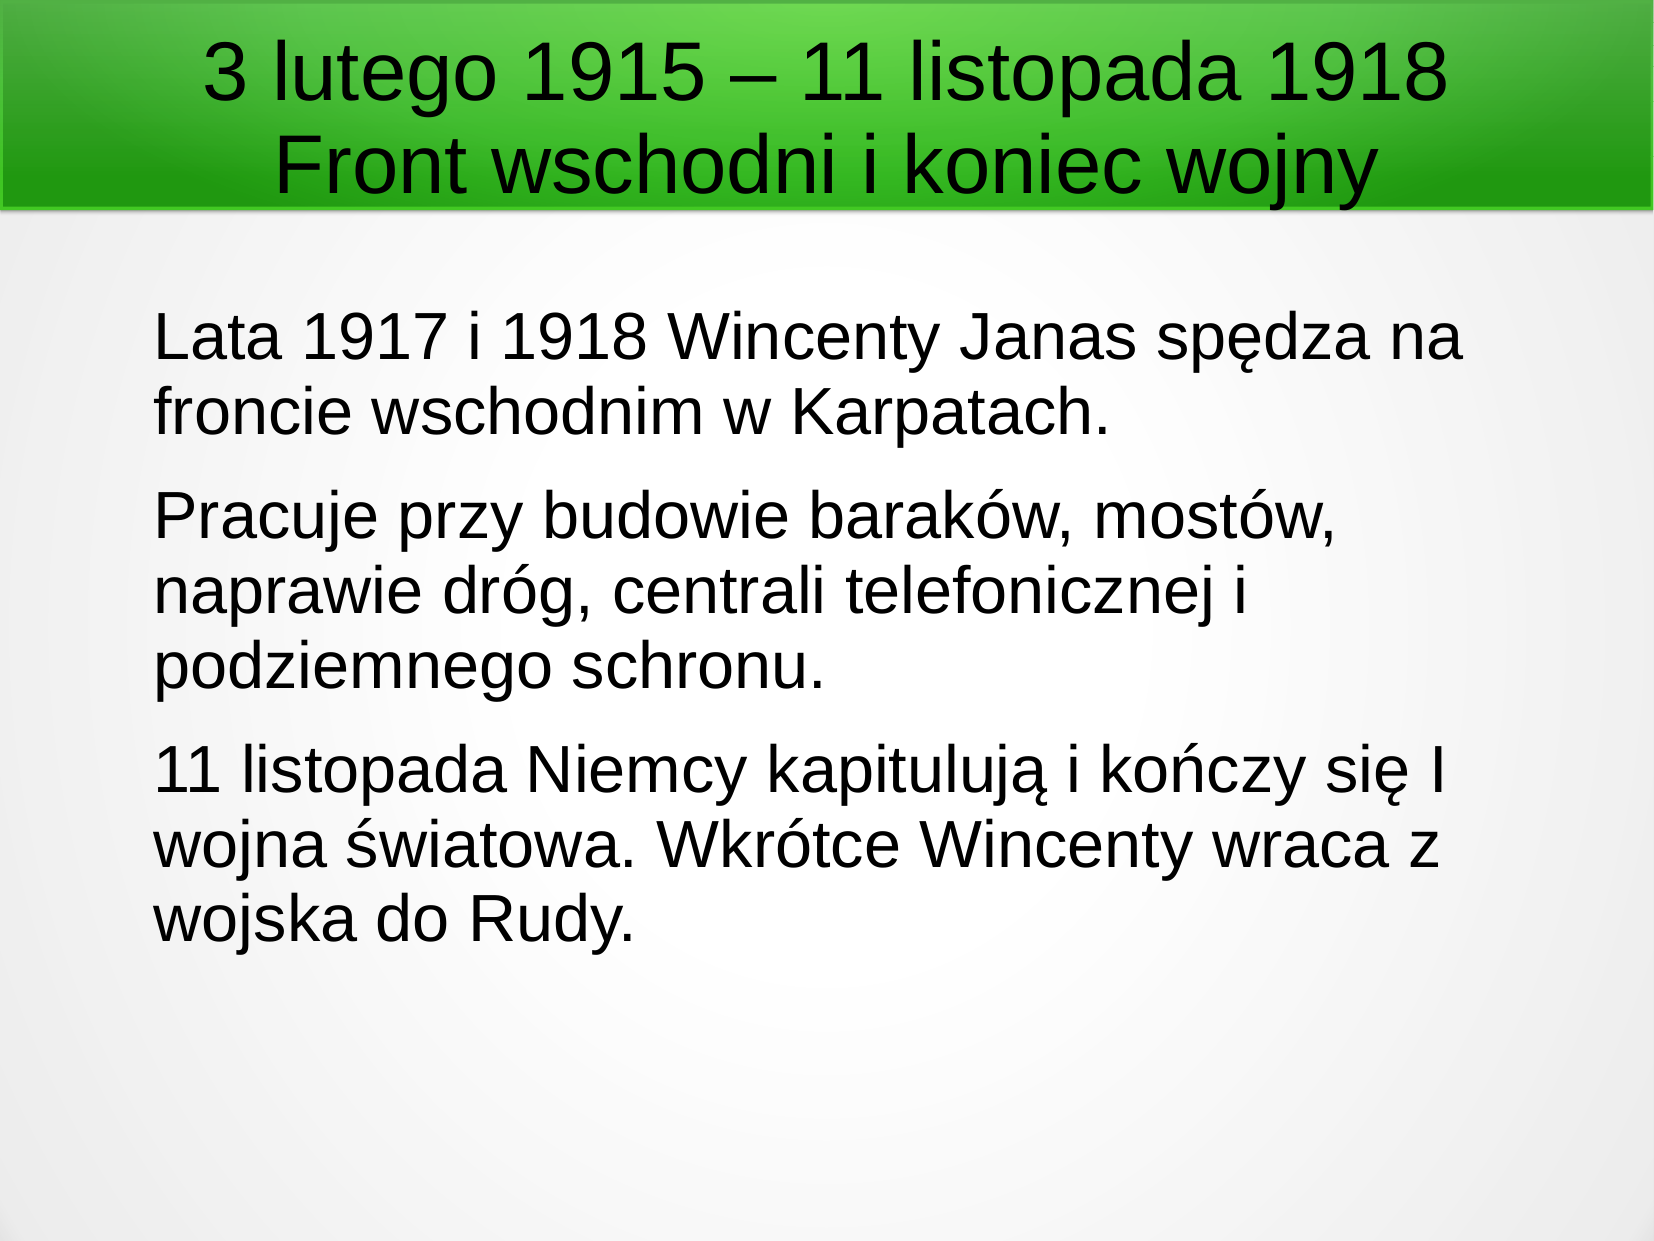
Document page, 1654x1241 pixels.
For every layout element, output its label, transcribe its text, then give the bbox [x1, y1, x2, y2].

title 3 lutego 1915 – 11 listopada 1918 Front wschodni i koniec wojny [82, 24, 1571, 212]
list Lata 1917 i 1918 Wincenty Janas spędza na froncie wschodnim w Karpatach. Pracuje przy budowie baraków, mostów, naprawie dróg, centrali telefonicznej i podziemnego schronu. 11 listopada Niemcy kapitulują i kończy się I wojna światowa. Wkrótce Wincenty wraca z wojska do Rudy. [82, 299, 1571, 1019]
